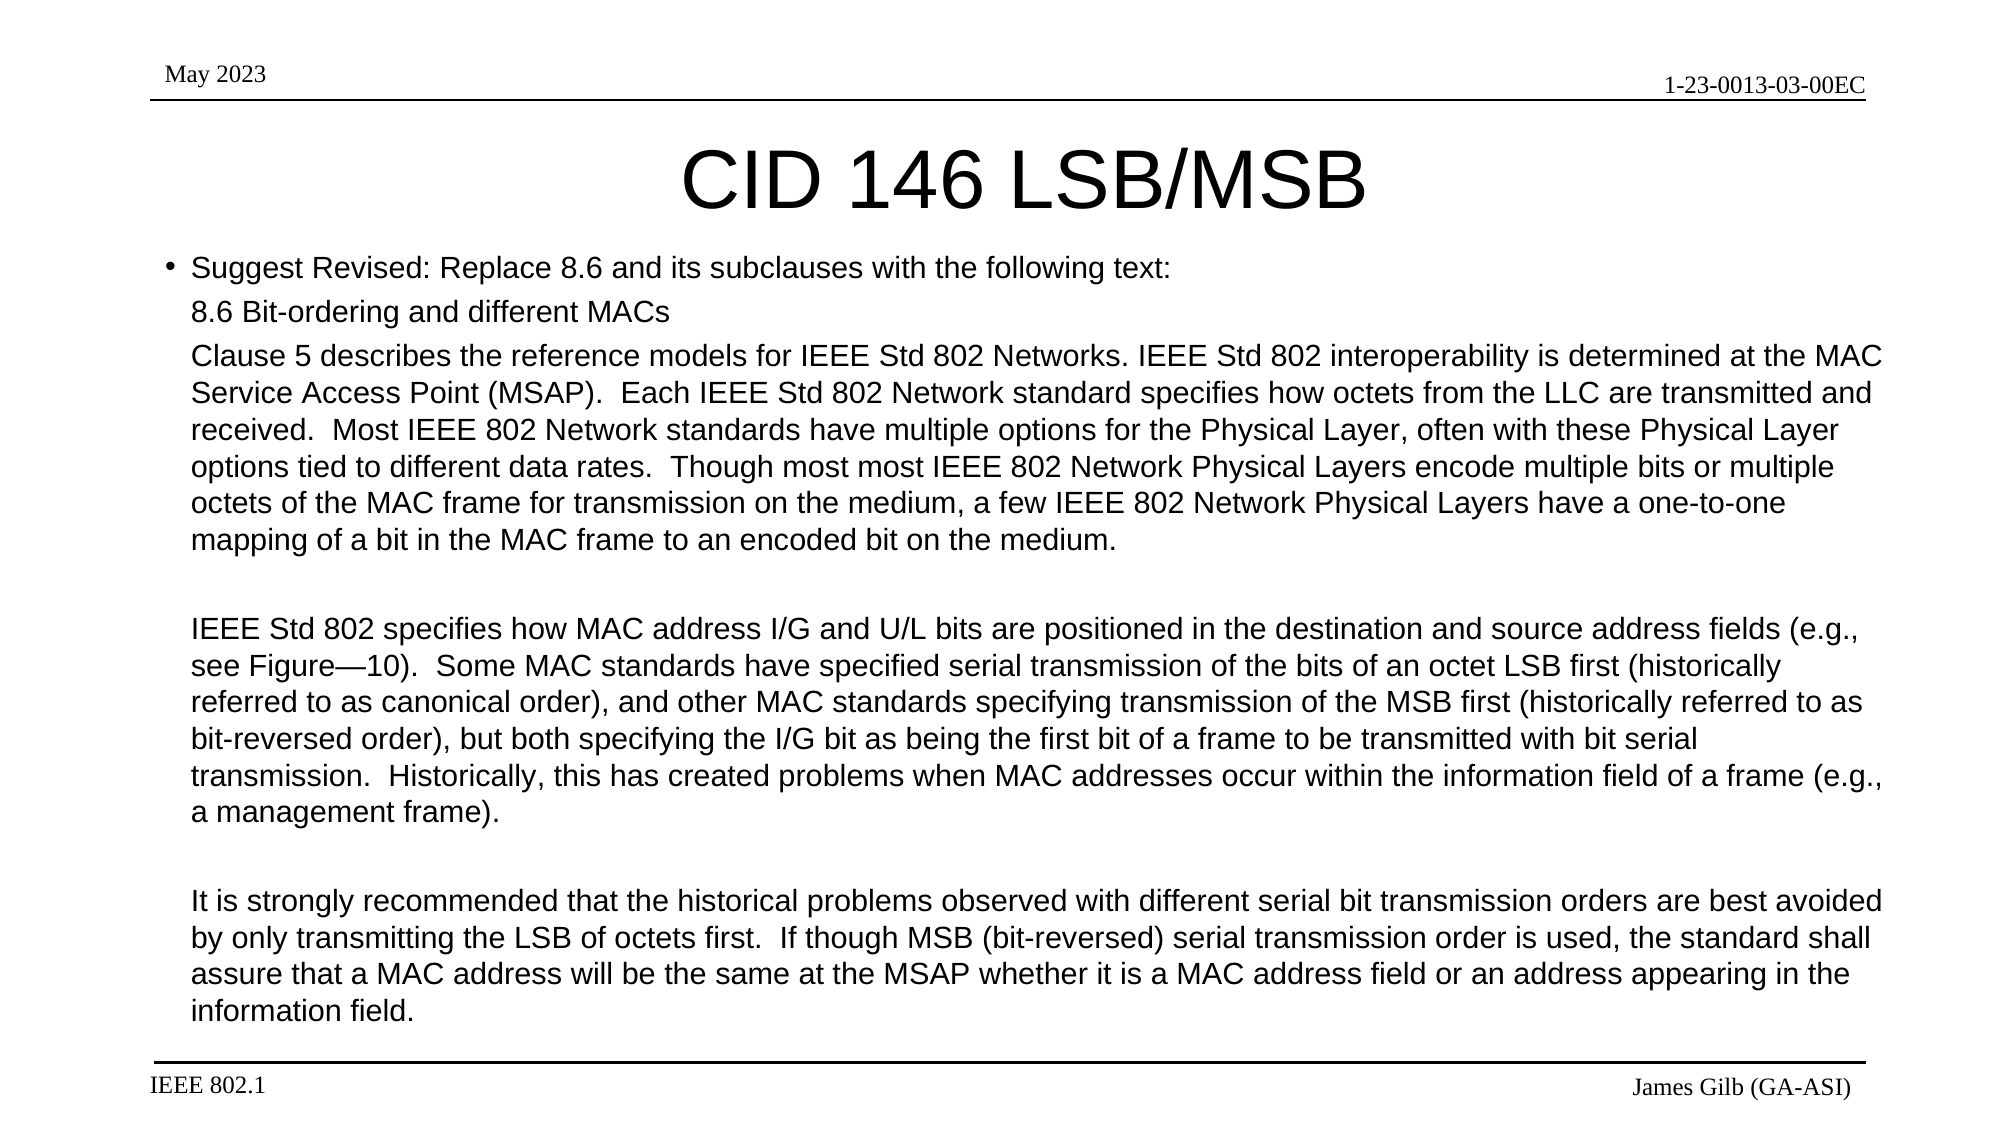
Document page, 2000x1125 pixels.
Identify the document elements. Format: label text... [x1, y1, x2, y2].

list Suggest Revised: Replace 8.6 and its subclauses with the following text: 8.6 Bit-ordering and different MACs Clause 5 describes the reference models for IEEE Std 802 Networks. IEEE Std 802 interoperability is determined at the MAC Service Access Point (MSAP). Each IEEE Std 802 Network standard specifies how octets from the LLC are transmitted and received. Most IEEE 802 Network standards have multiple options for the Physical Layer, often with these Physical Layer options tied to different data rates. Though most most IEEE 802 Network Physical Layers encode multiple bits or multiple octets of the MAC frame for transmission on the medium, a few IEEE 802 Network Physical Layers have a one-to-one mapping of a bit in the MAC frame to an encoded bit on the medium. IEEE Std 802 specifies how MAC address I/G and U/L bits are positioned in the destination and source address fields (e.g., see Figure—10). Some MAC standards have specified serial transmission of the bits of an octet LSB first (historically referred to as canonical order), and other MAC standards specifying transmission of the MSB first (historically referred to as bit-reversed order), but both specifying the I/G bit as being the first bit of a frame to be transmitted with bit serial transmission. Historically, this has created problems when MAC addresses occur within the information field of a frame (e.g., a management frame). It is strongly recommended that the historical problems observed with different serial bit transmission orders are best avoided by only transmitting the LSB of octets first. If though MSB (bit-reversed) serial transmission order is used, the standard shall assure that a MAC address will be the same at the MSAP whether it is a MAC address field or an address appearing in the information field. [150, 239, 1900, 1051]
title CID 146 LSB/MSB [149, 112, 1900, 238]
